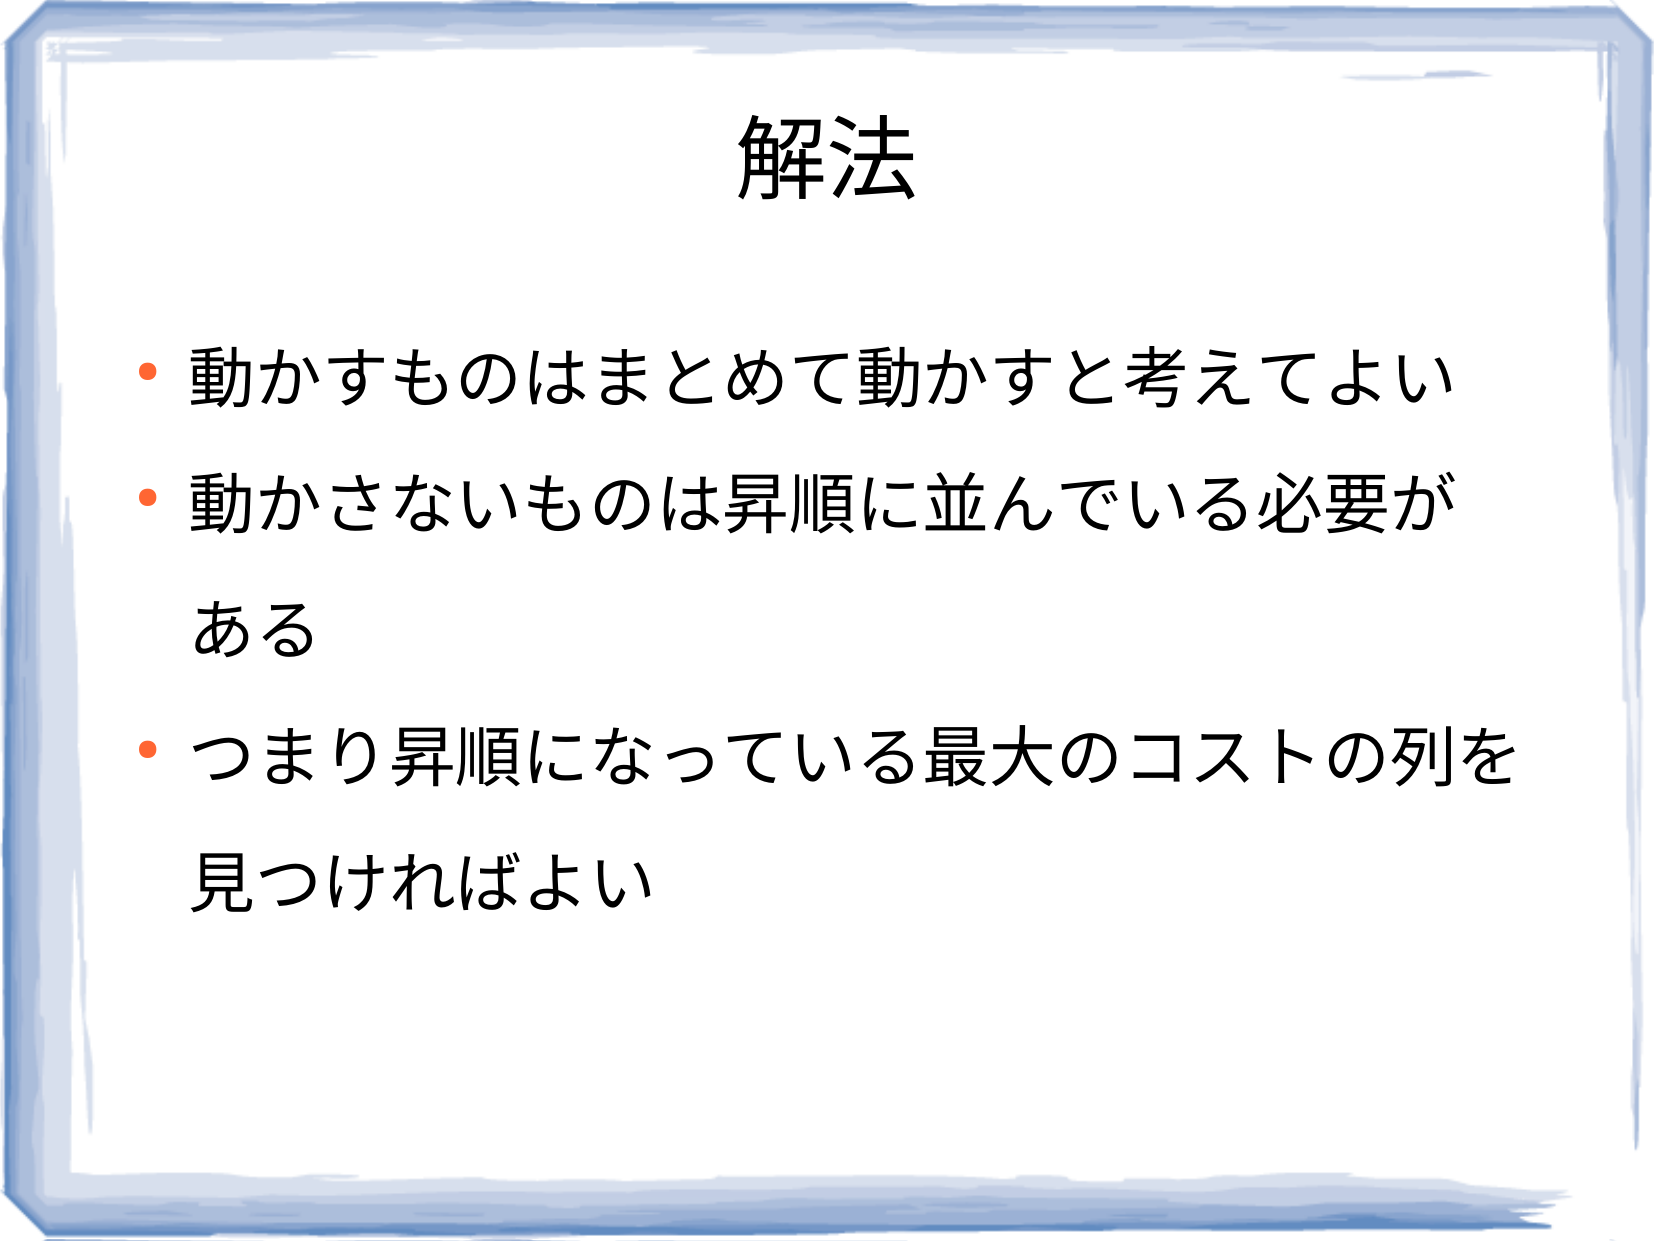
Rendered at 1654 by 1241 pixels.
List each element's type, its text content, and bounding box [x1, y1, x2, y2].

picture [0, 0, 1654, 1241]
title 解法 [82, 49, 1571, 257]
list 動かすものはまとめて動かすと考えてよい 動かさないものは昇順に並んでいる必要が ある つまり昇順になっている最大のコストの列を 見つければよい [118, 324, 1571, 1045]
